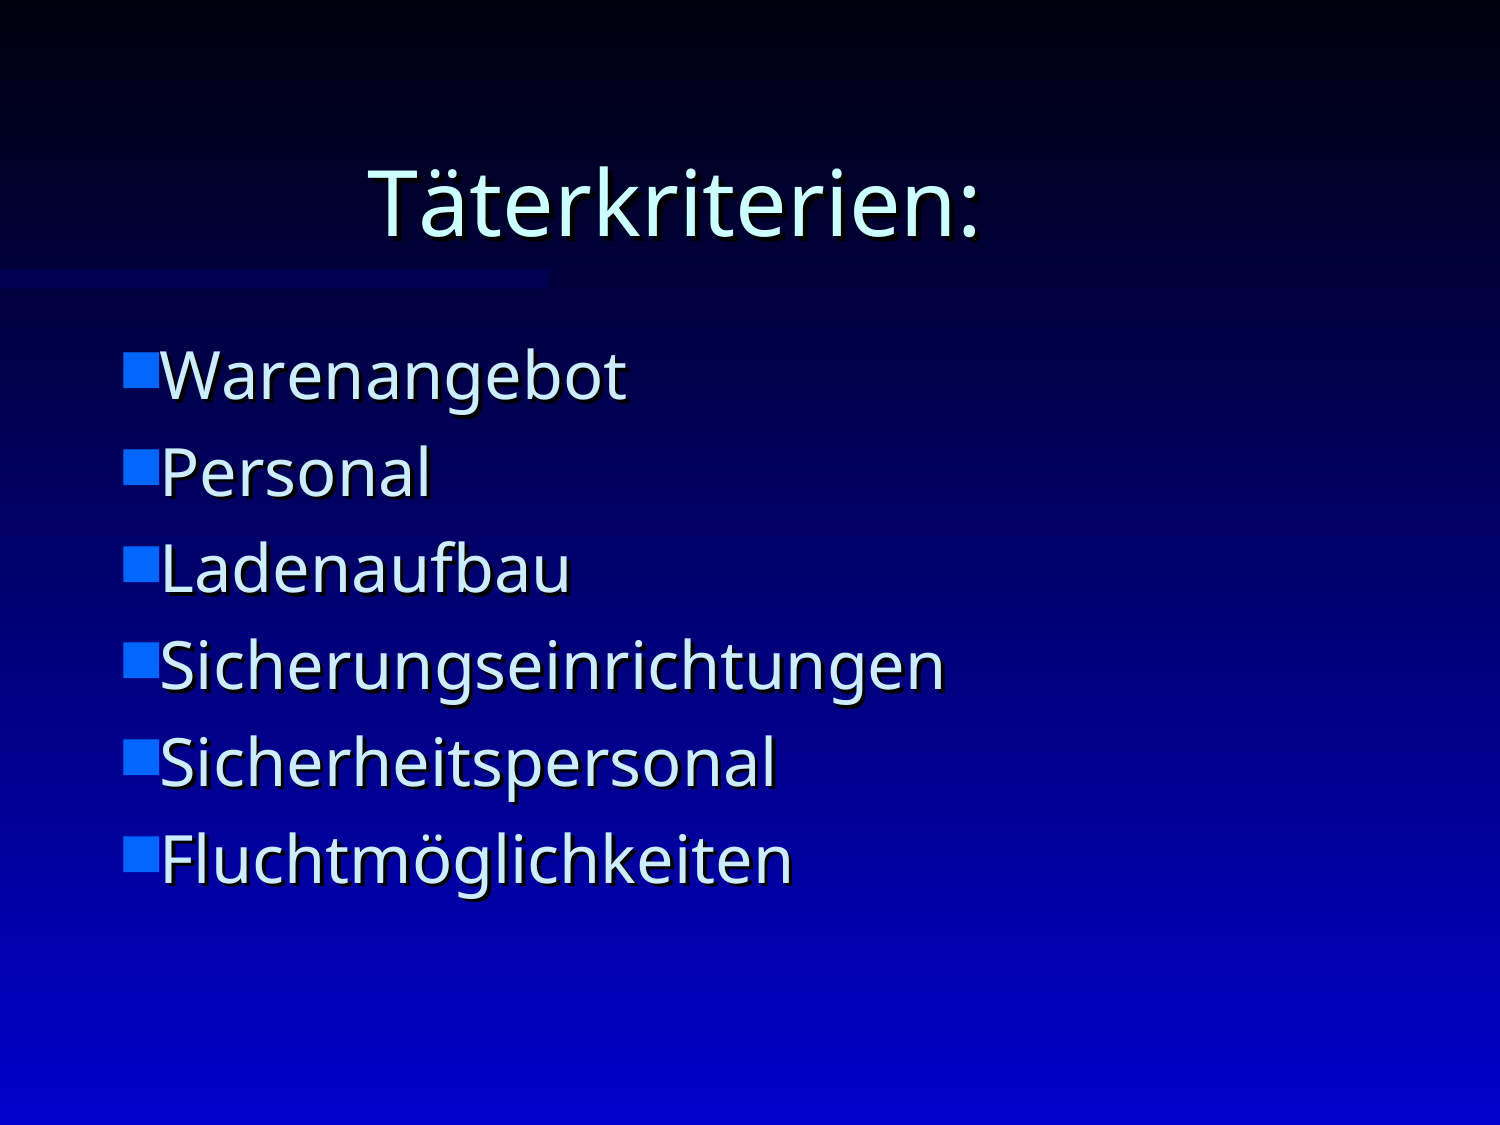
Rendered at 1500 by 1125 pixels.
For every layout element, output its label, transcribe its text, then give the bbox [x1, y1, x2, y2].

title Täterkriterien: [37, 74, 1313, 263]
list Warenangebot Personal Ladenaufbau Sicherungseinrichtungen Sicherheitspersonal Fluchtmöglichkeiten [112, 324, 1388, 1001]
